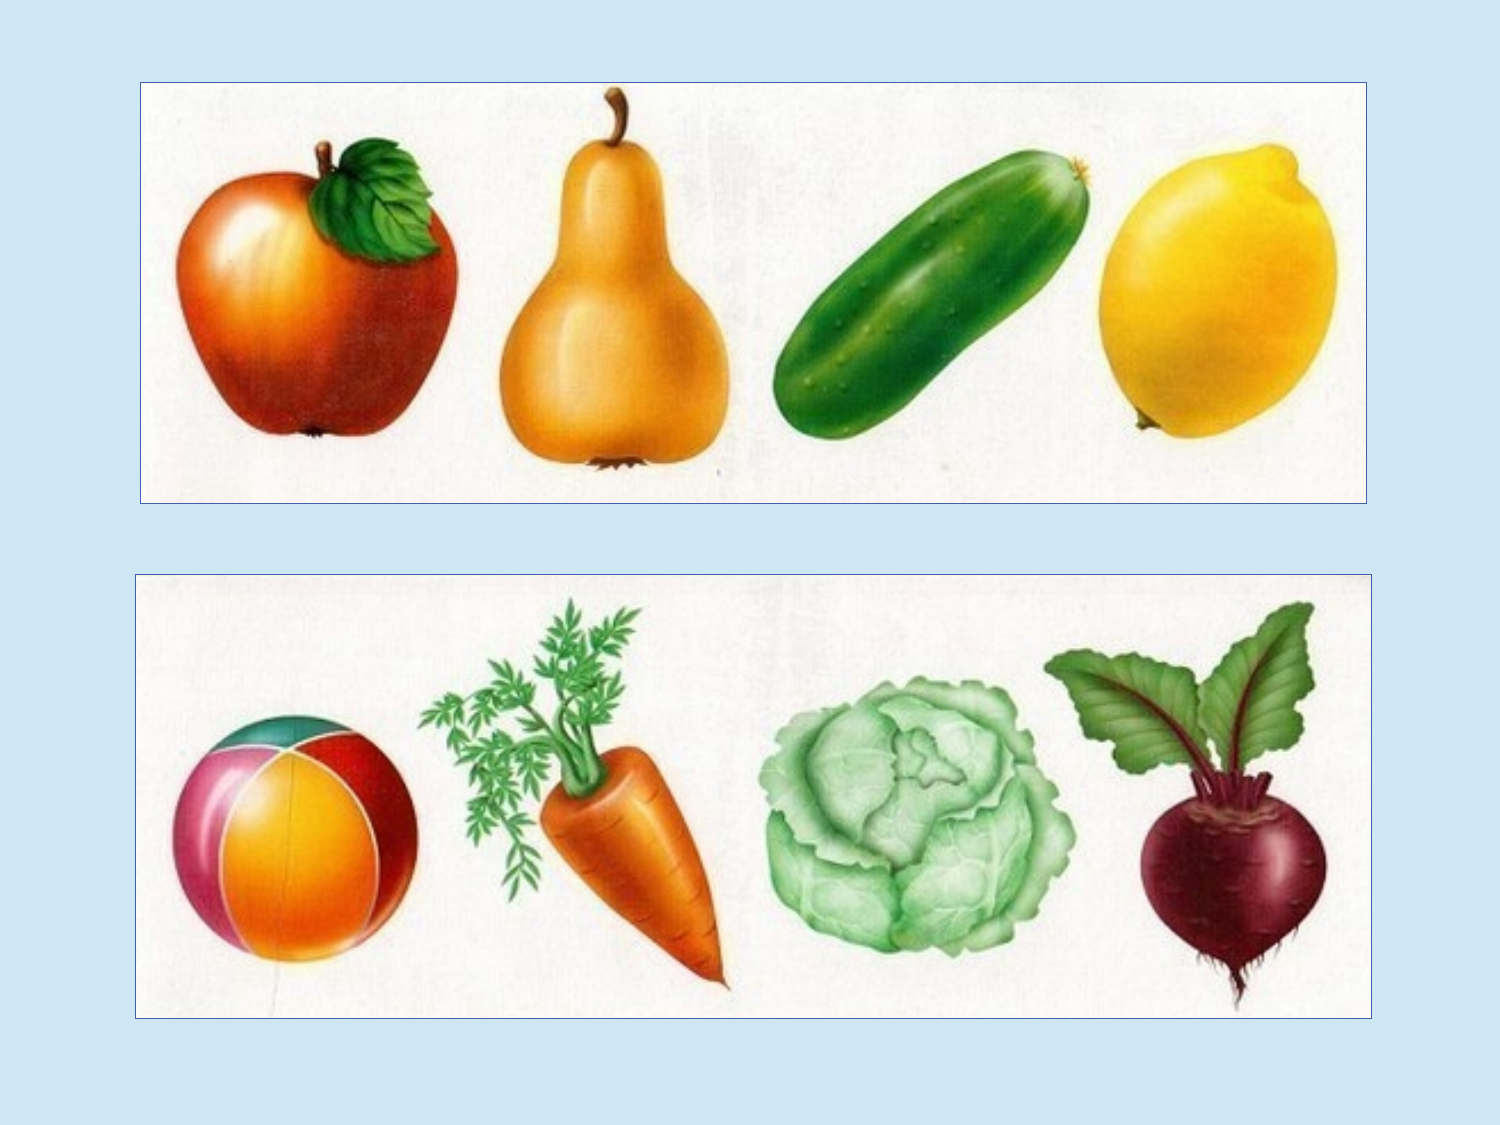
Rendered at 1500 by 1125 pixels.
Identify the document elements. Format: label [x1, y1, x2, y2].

picture [135, 574, 1372, 1019]
picture [140, 82, 1367, 504]
